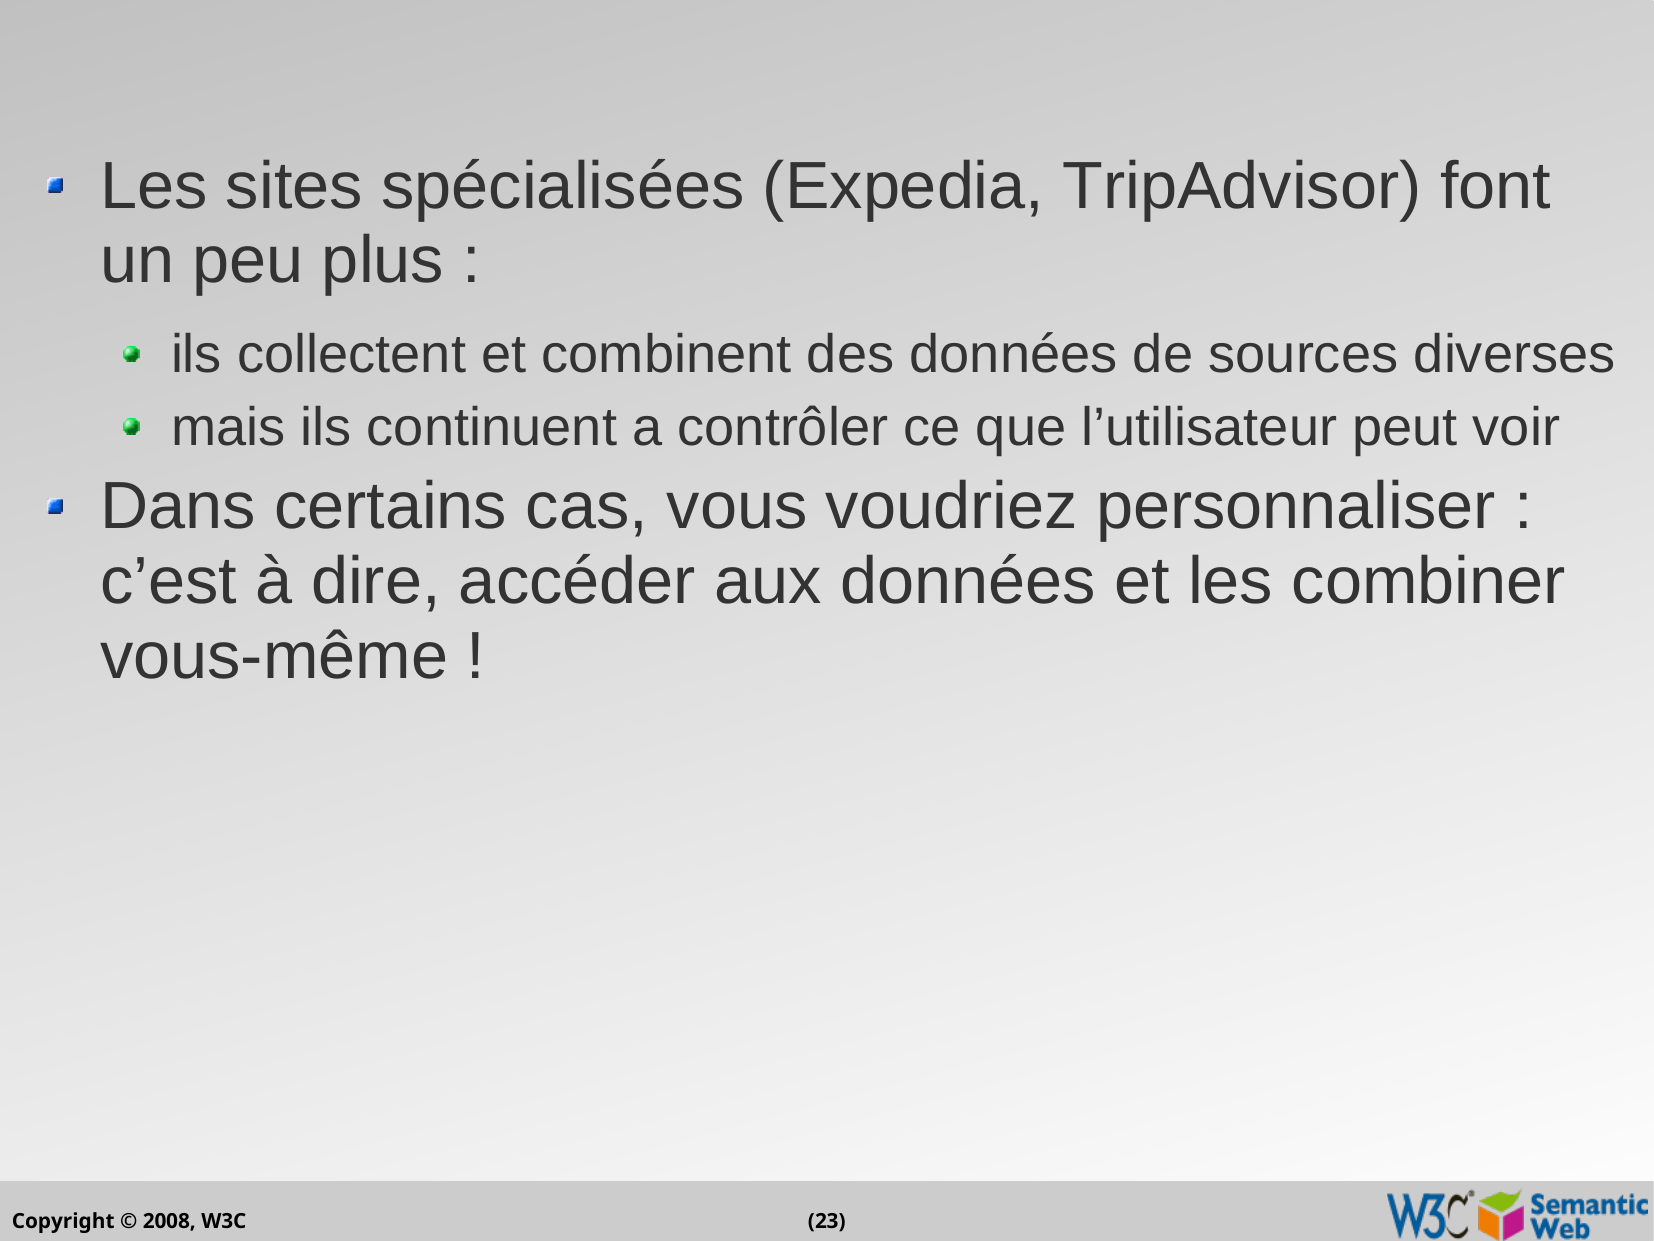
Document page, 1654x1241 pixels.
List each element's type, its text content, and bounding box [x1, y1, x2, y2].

list Les sites spécialisées (Expedia, TripAdvisor) font un peu plus : ils collectent et combinent des données de sources diverses mais ils continuent a contrôler ce que l’utilisateur peut voir Dans certains cas, vous voudriez personnaliser : c’est à dire, accéder aux données et les combiner vous-même ! [29, 147, 1624, 1134]
picture [1387, 1187, 1648, 1241]
